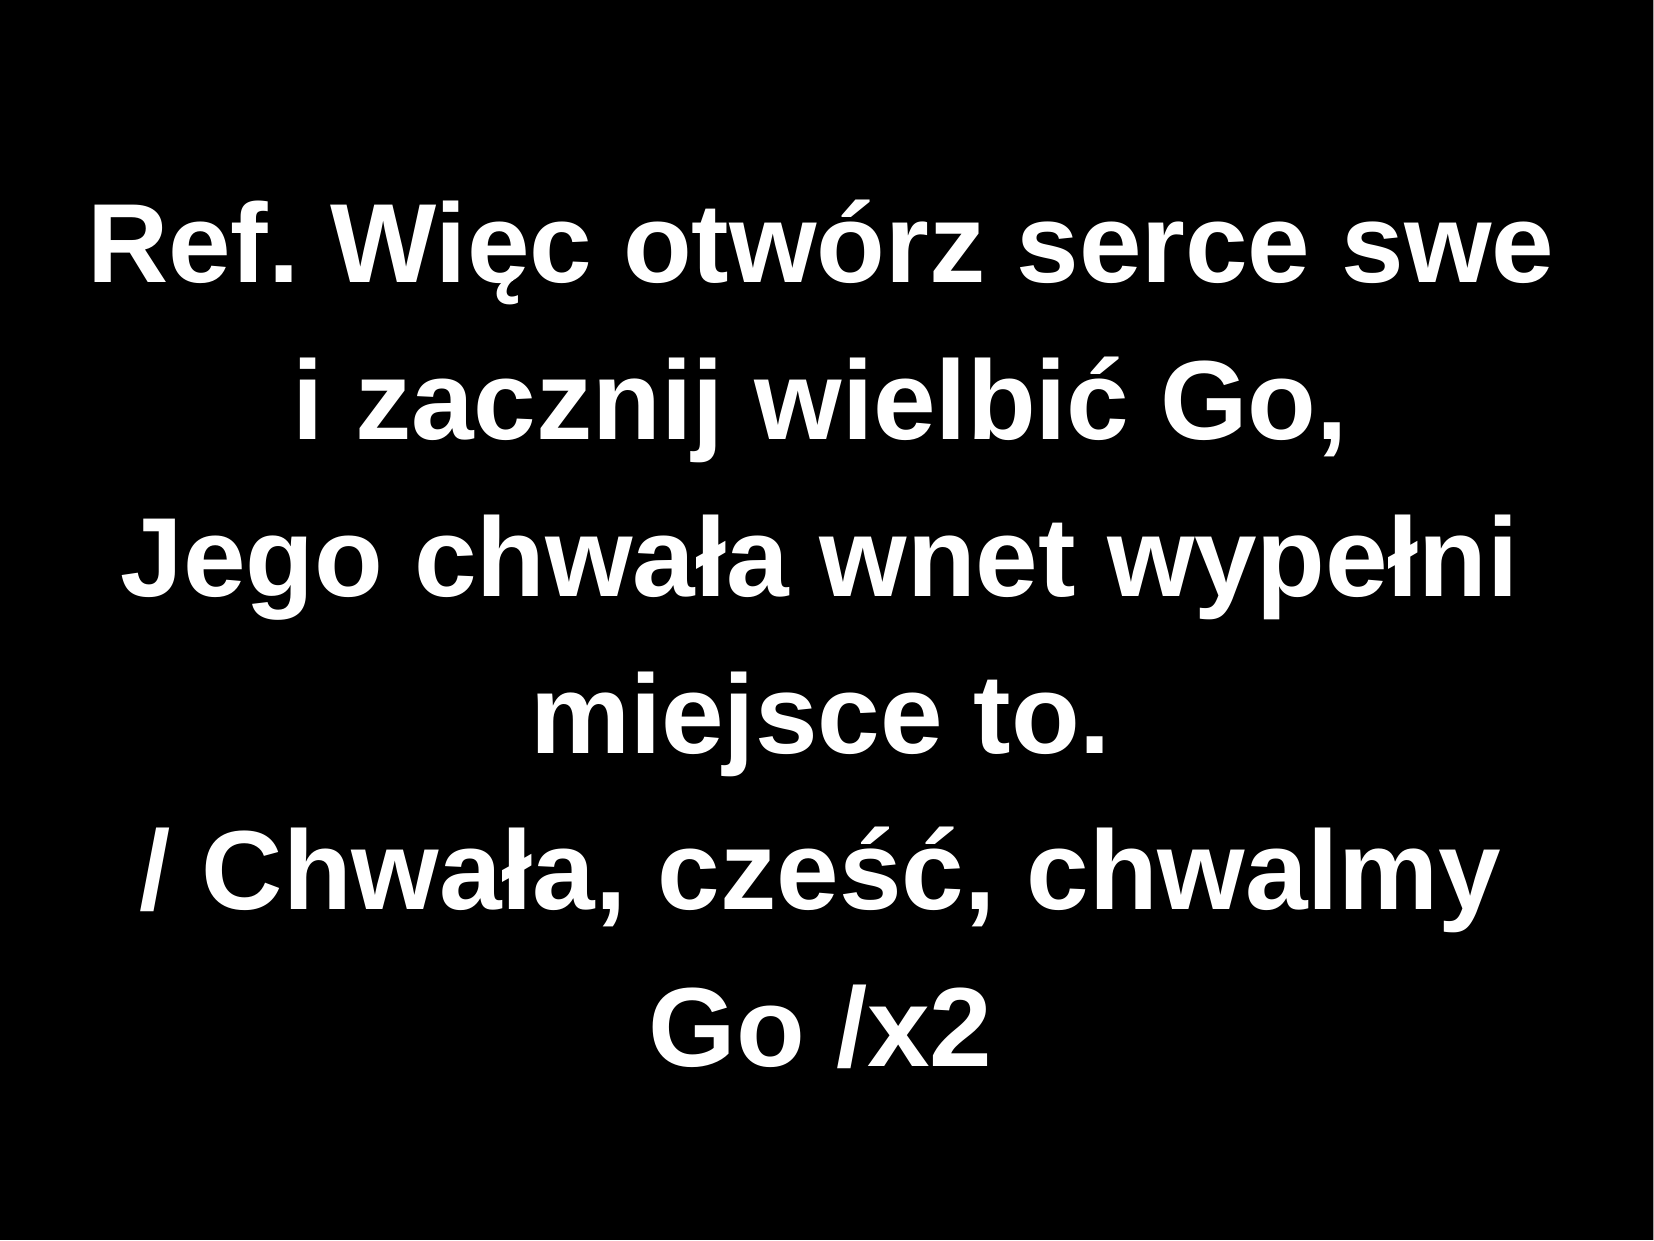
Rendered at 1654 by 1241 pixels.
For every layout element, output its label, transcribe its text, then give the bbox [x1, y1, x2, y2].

subtitle Ref. Więc otwórz serce swe i zacznij wielbić Go, Jego chwała wnet wypełni miejsce to. / Chwała, cześć, chwalmy Go /x2 [0, 0, 1642, 1241]
